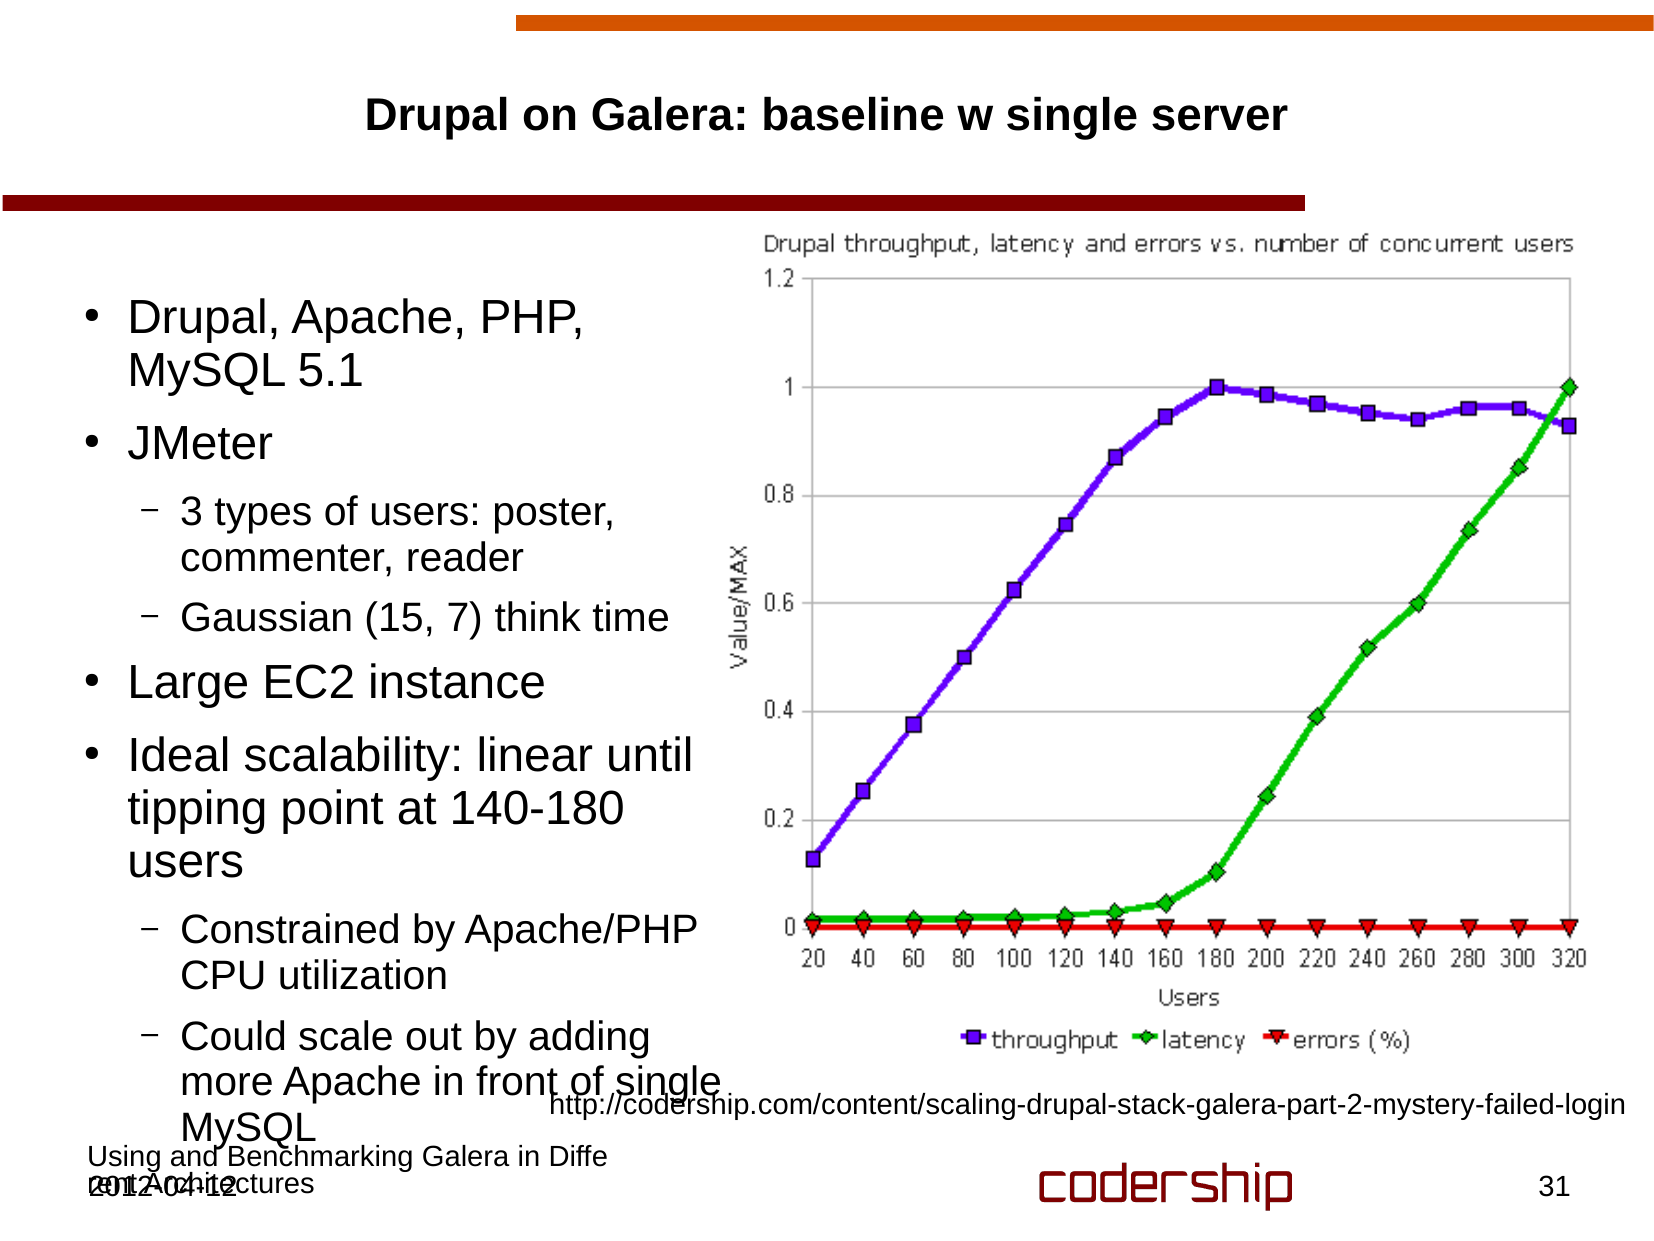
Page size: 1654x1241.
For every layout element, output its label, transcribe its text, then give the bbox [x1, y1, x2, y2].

picture [714, 219, 1599, 1067]
title Drupal on Galera: baseline w single server [82, 49, 1571, 181]
picture [2, 195, 1305, 211]
list Drupal, Apache, PHP, MySQL 5.1 JMeter 3 types of users: poster, commenter, reader Gaussian (15, 7) think time Large EC2 instance Ideal scalability: linear until tipping point at 140-180 users Constrained by Apache/PHP CPU utilization Could scale out by adding more Apache in front of single MySQL [82, 290, 751, 1156]
text_box http://codership.com/content/scaling-drupal-stack-galera-part-2-mystery-failed-login [237, 1080, 1643, 1129]
picture [1035, 1158, 1296, 1215]
picture [516, 15, 1654, 31]
